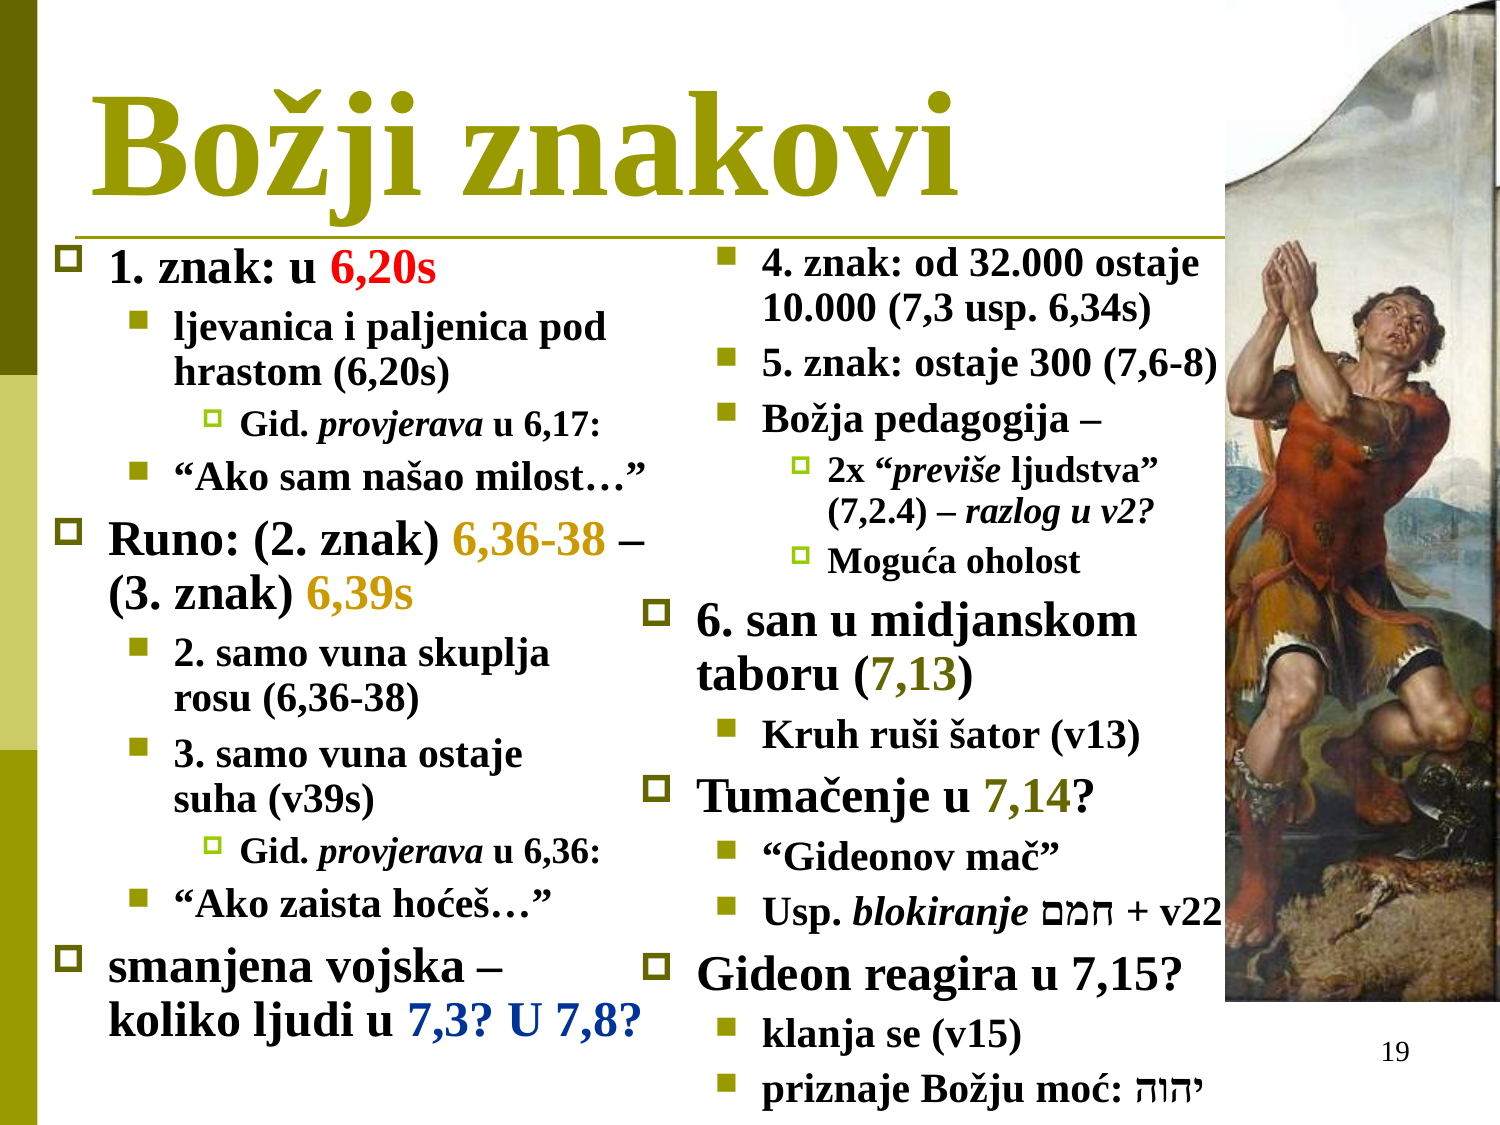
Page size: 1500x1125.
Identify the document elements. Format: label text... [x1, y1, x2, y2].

title Božji znakovi [75, 45, 1225, 232]
picture [1225, 0, 1500, 1002]
list 4. znak: od 32.000 ostaje 10.000 (7,3 usp. 6,34s) 5. znak: ostaje 300 (7,6-8) Božja pedagogija – 2x “previše ljudstva” (7,2.4) – razlog u v2? Moguća oholost 6. san u midjanskom taboru (7,13) Kruh ruši šator (v13) Tumačenje u 7,14? “Gideonov mač” Usp. blokiranje חמם + v22 Gideon reagira u 7,15? klanja se (v15) priznaje Božju moć: יהוה [624, 232, 1296, 1125]
text_box <number> [1296, 1024, 1426, 1103]
list 1. znak: u 6,20s ljevanica i paljenica pod hrastom (6,20s) Gid. provjerava u 6,17: “Ako sam našao milost…” Runo: (2. znak) 6,36-38 – (3. znak) 6,39s 2. samo vuna skuplja rosu (6,36-38) 3. samo vuna ostaje suha (v39s) Gid. provjerava u 6,36: “Ako zaista hoćeš…” smanjena vojska – koliko ljudi u 7,3? U 7,8? [36, 232, 624, 1125]
